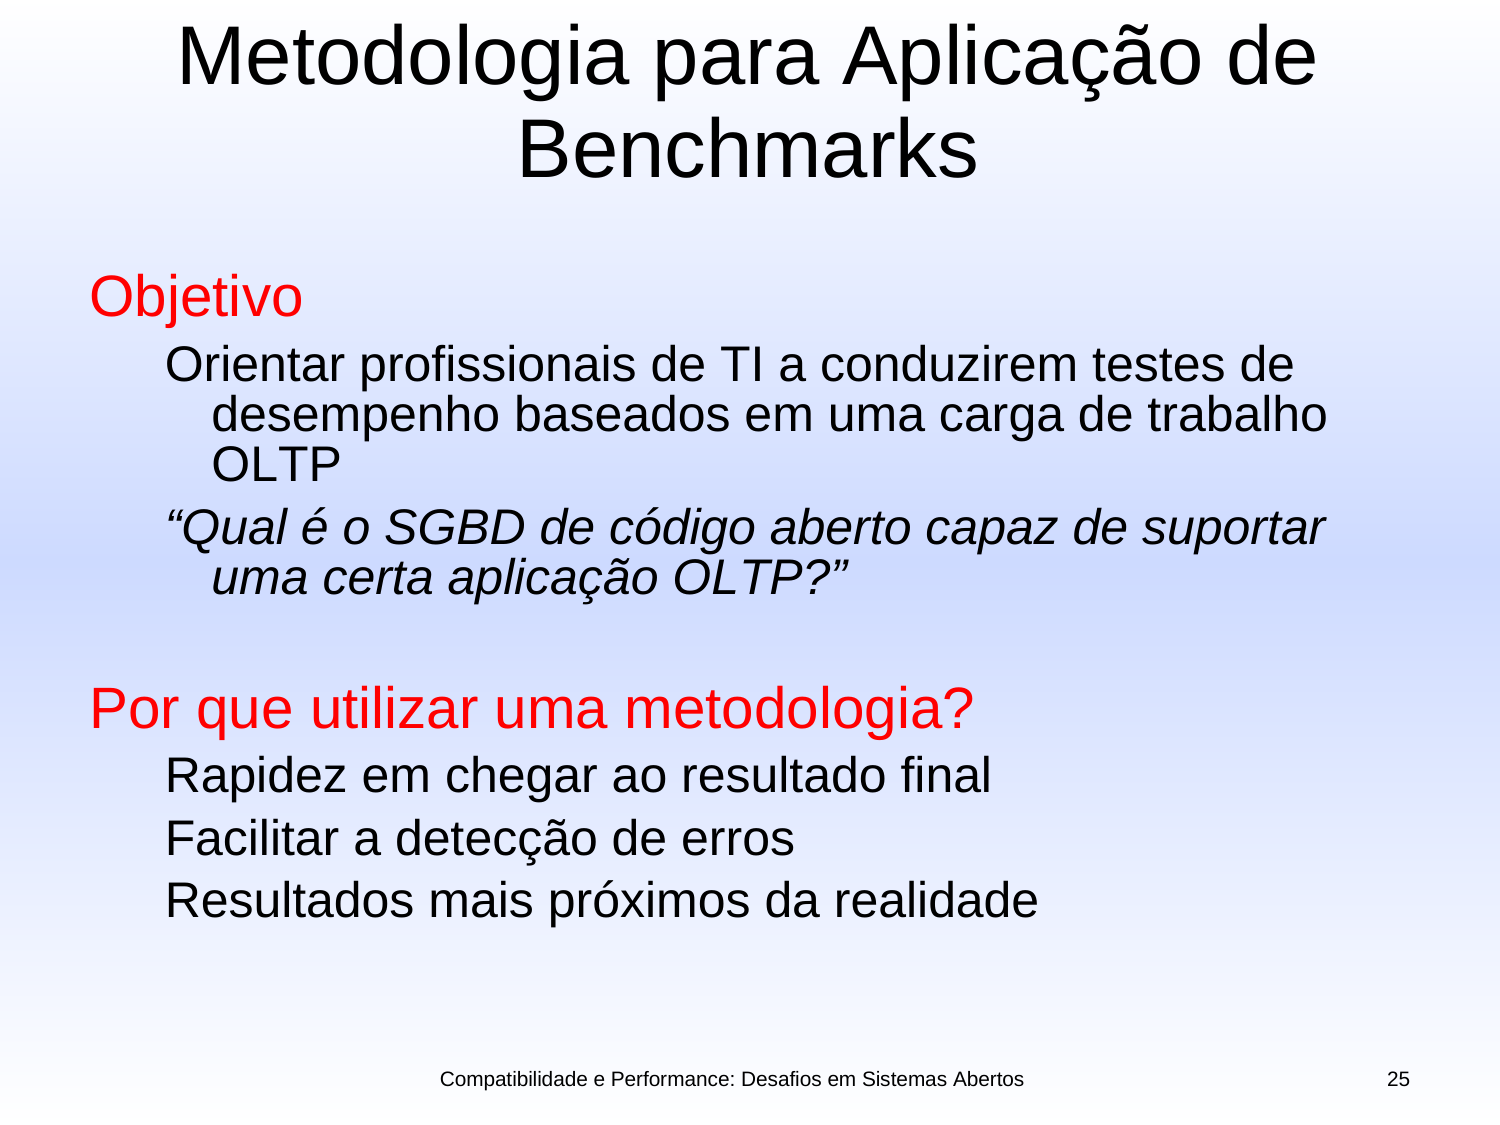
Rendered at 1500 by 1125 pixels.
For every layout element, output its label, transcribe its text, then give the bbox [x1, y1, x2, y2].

title Metodologia para Aplicação de Benchmarks [15, 0, 1482, 211]
list Objetivo Orientar profissionais de TI a conduzirem testes de desempenho baseados em uma carga de trabalho OLTP “Qual é o SGBD de código aberto capaz de suportar uma certa aplicação OLTP?” Por que utilizar uma metodologia? Rapidez em chegar ao resultado final Facilitar a detecção de erros Resultados mais próximos da realidade [75, 262, 1426, 1006]
